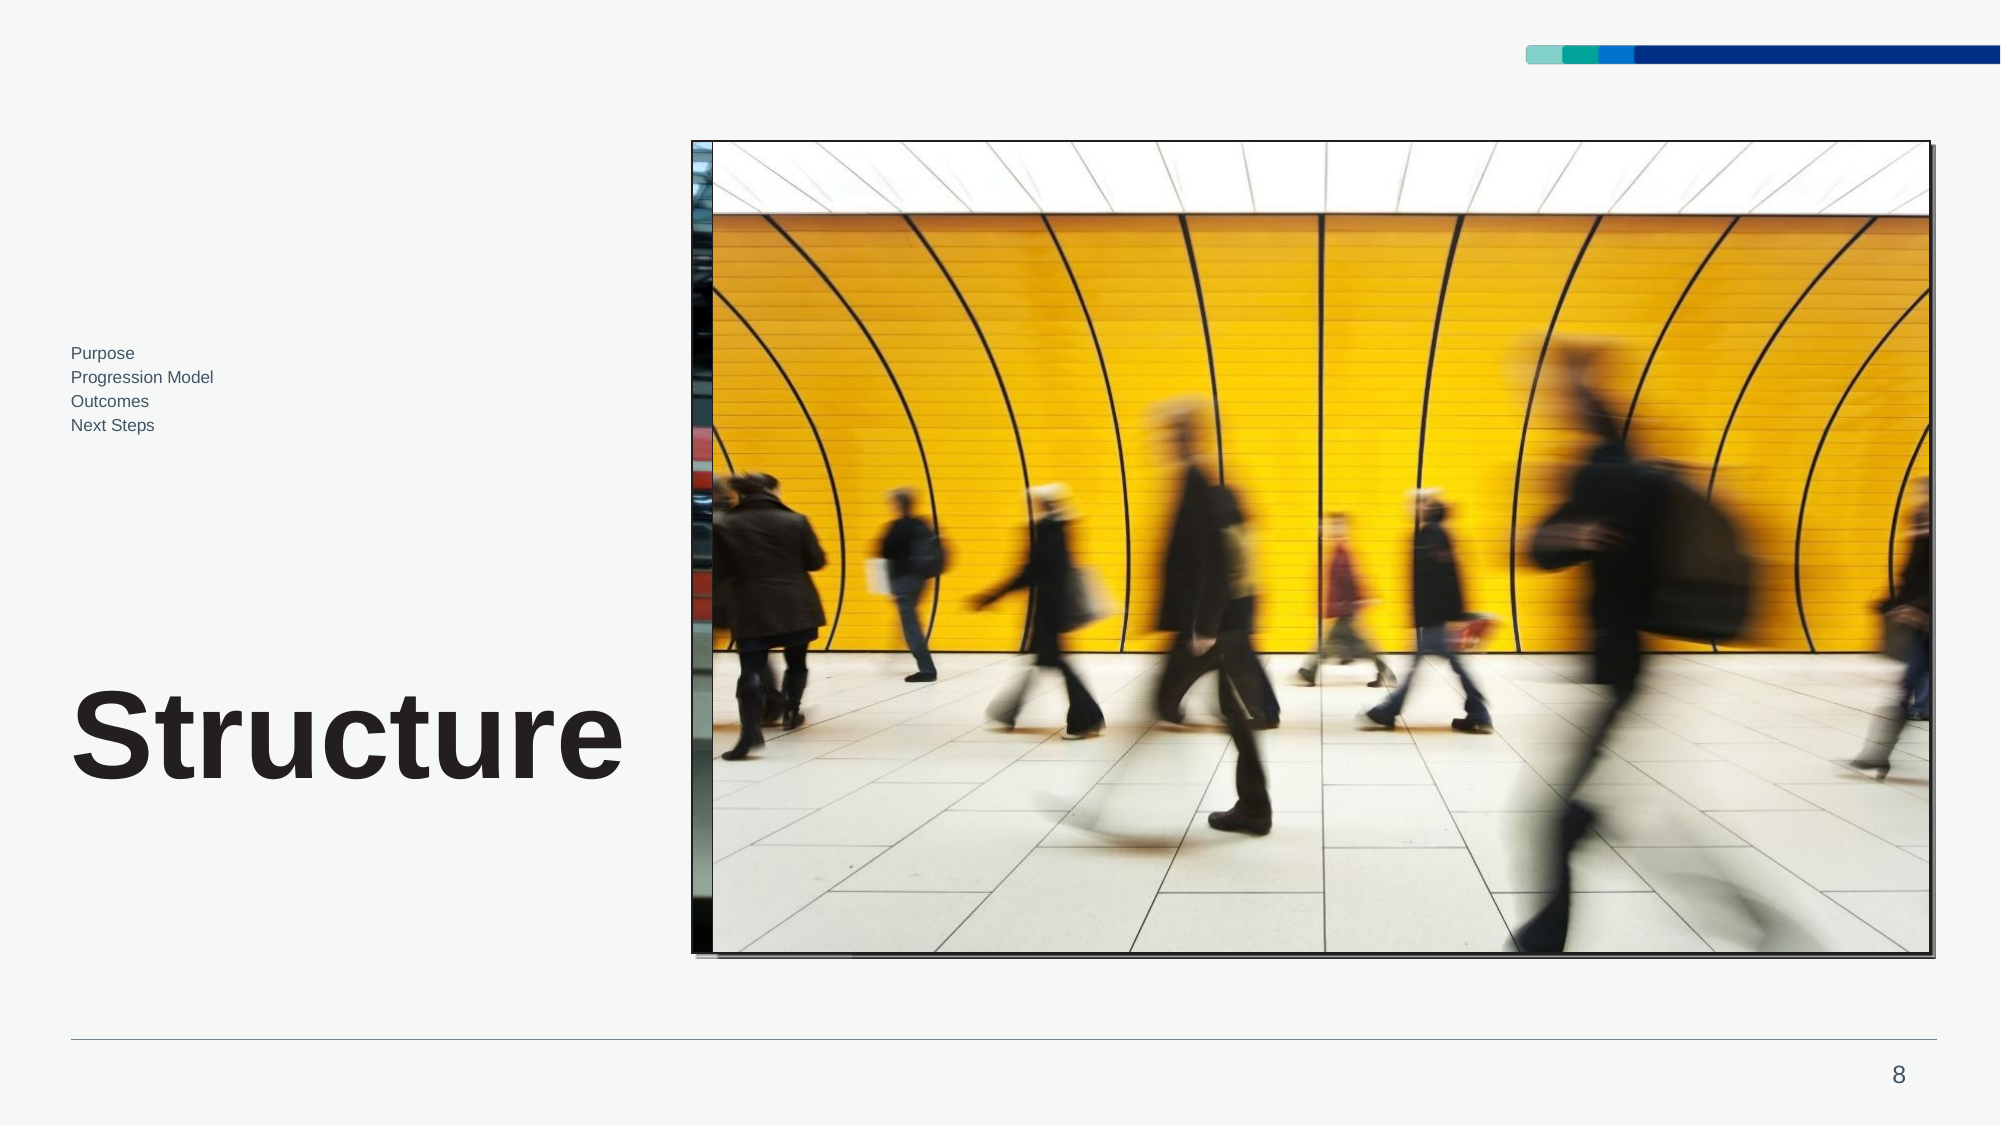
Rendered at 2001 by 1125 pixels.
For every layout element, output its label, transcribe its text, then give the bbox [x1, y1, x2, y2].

list Purpose Progression Model Outcomes Next Steps [70, 404, 681, 788]
picture [692, 213, 712, 953]
title Structure [70, 70, 1942, 213]
picture [713, 213, 1930, 953]
